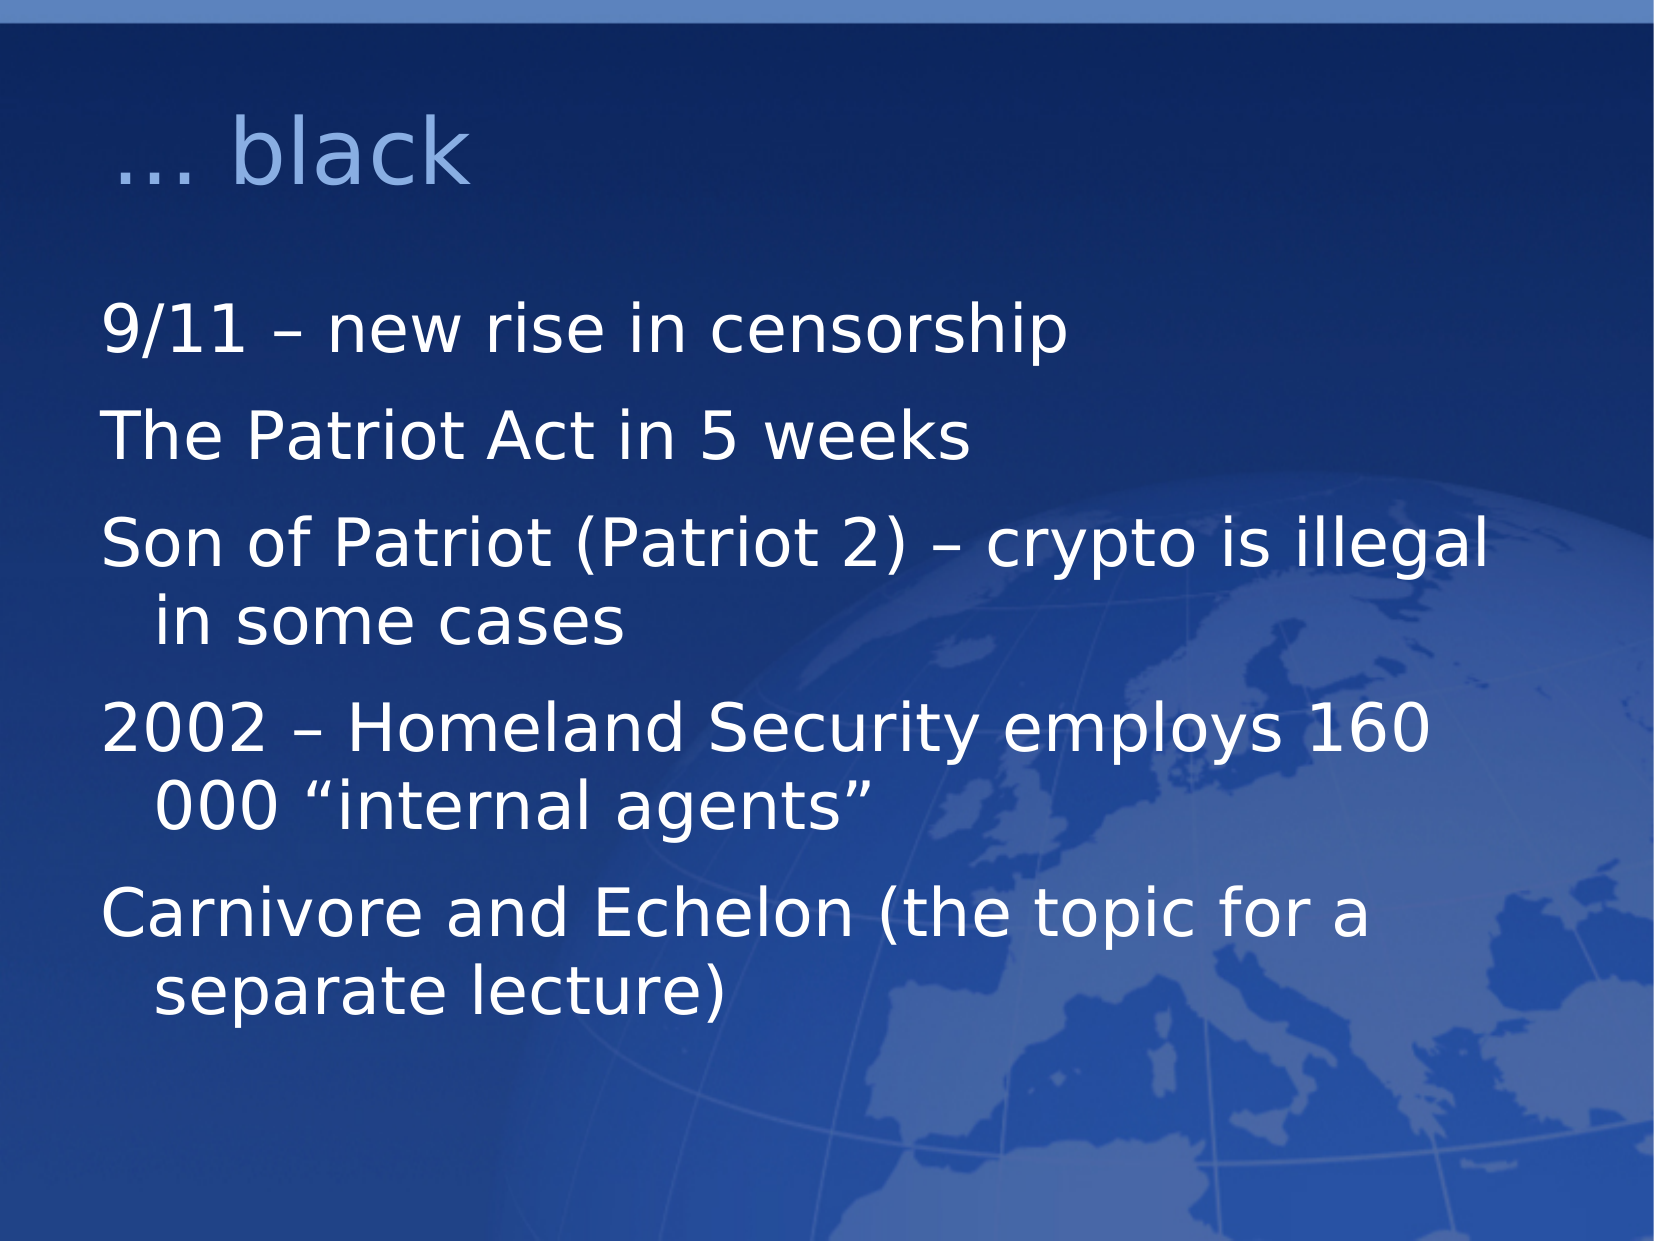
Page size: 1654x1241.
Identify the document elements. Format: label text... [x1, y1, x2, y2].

title ... black [82, 56, 1571, 250]
list 9/11 – new rise in censorship The Patriot Act in 5 weeks Son of Patriot (Patriot 2) – crypto is illegal in some cases 2002 – Homeland Security employs 160 000 “internal agents” Carnivore and Echelon (the topic for a separate lecture) [82, 290, 1571, 1094]
picture [0, 0, 1654, 1241]
